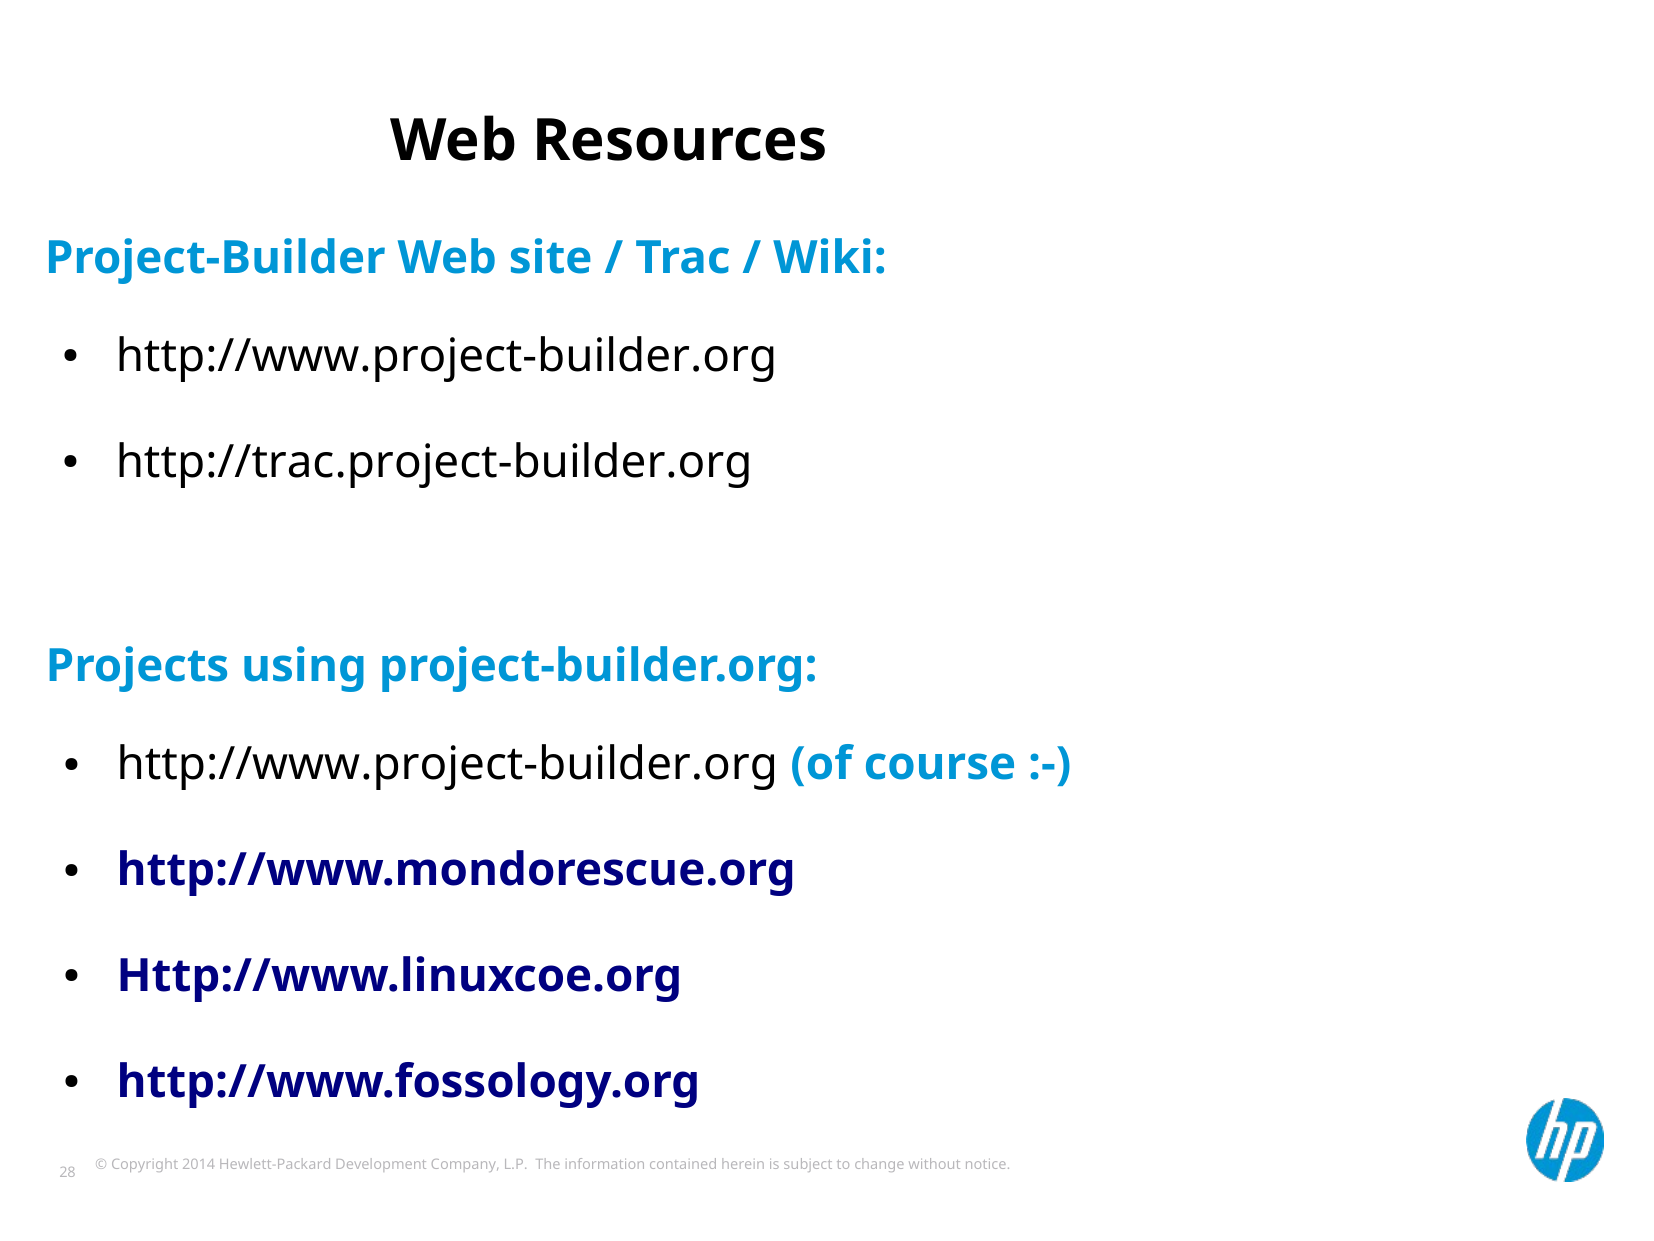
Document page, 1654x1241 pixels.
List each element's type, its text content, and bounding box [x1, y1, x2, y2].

list Project-Builder Web site / Trac / Wiki: http://www.project-builder.org http://trac.project-builder.org Projects using project-builder.org: http://www.project-builder.org (of course :-) http://www.mondorescue.org Http://www.linuxcoe.org http://www.fossology.org [44, 227, 1624, 1148]
title Web Resources [390, 59, 1360, 221]
picture [1535, 1148, 1546, 1159]
picture [1550, 1148, 1561, 1159]
picture [1573, 1148, 1604, 1182]
picture [1526, 1148, 1590, 1182]
